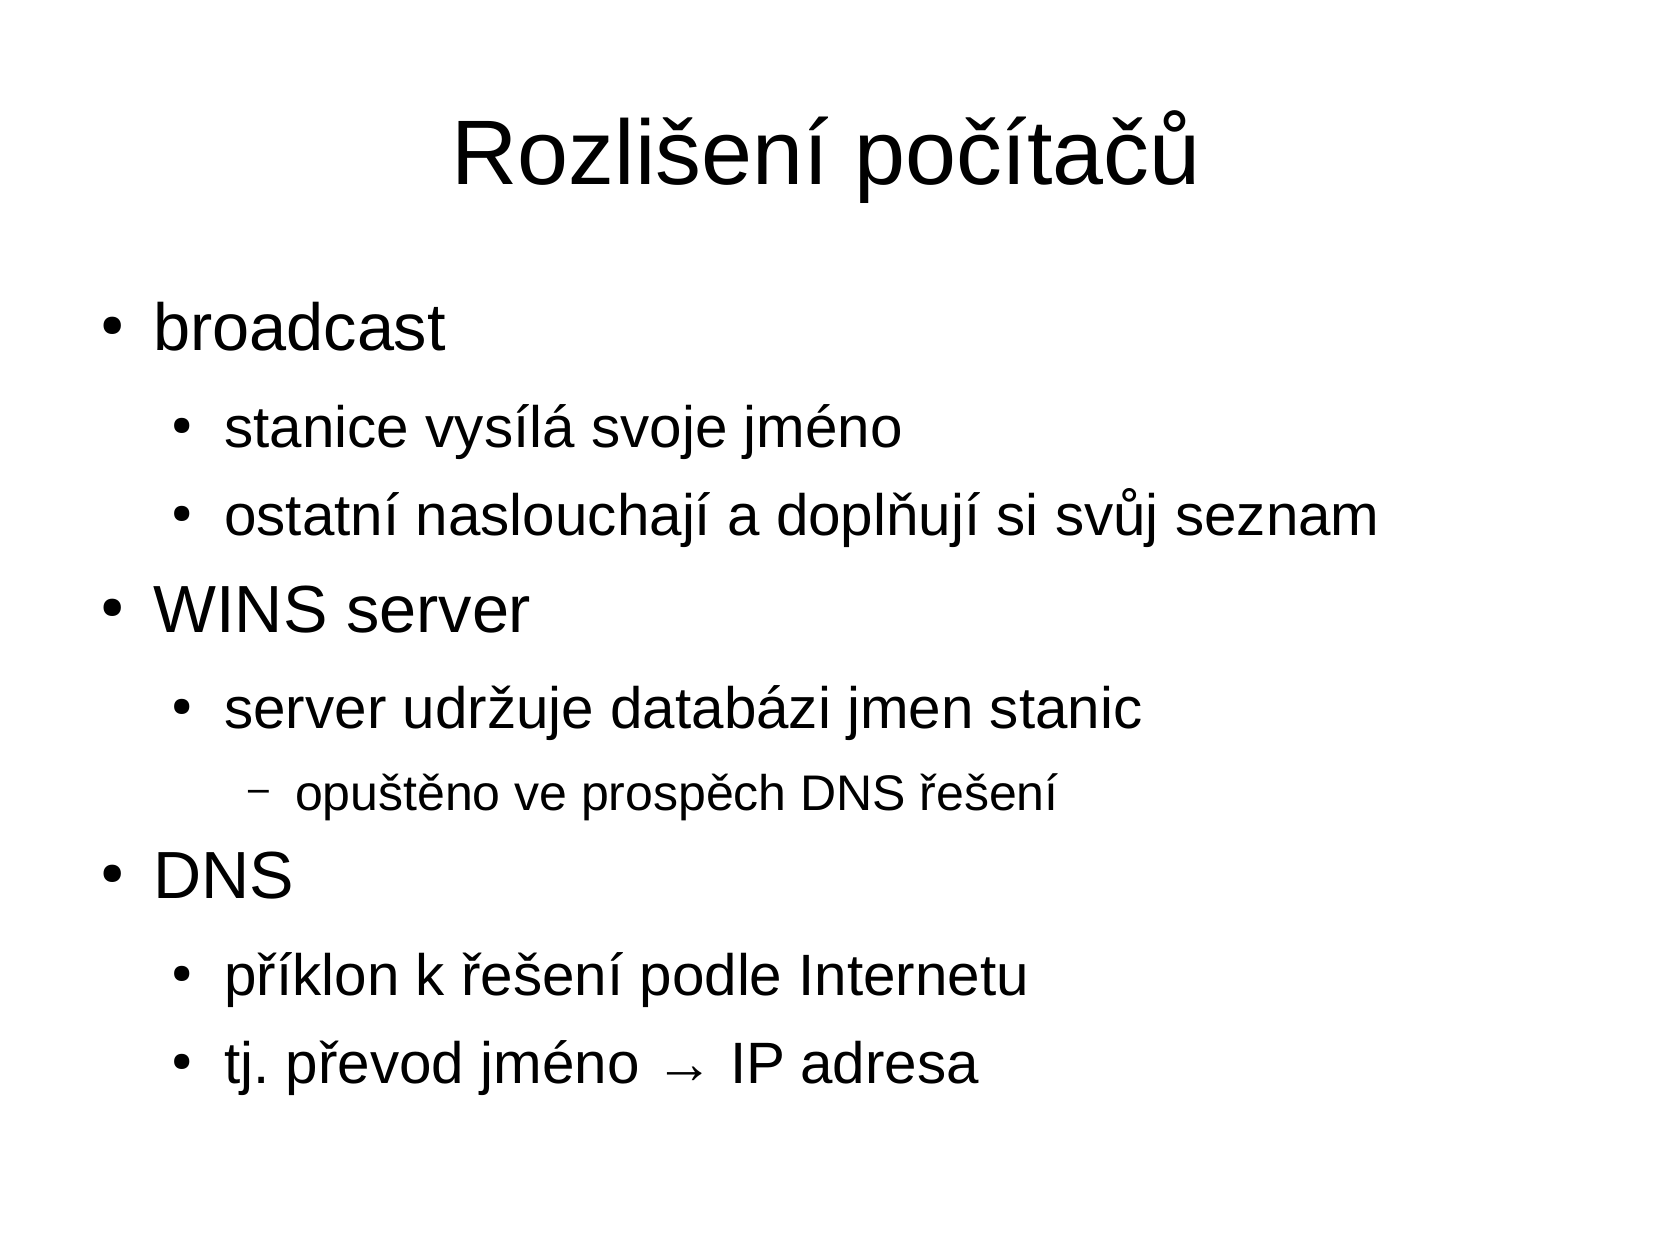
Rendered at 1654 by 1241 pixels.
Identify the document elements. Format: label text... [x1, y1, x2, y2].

list broadcast stanice vysílá svoje jméno ostatní naslouchají a doplňují si svůj seznam WINS server server udržuje databázi jmen stanic opuštěno ve prospěch DNS řešení DNS příklon k řešení podle Internetu tj. převod jméno → IP adresa [82, 290, 1571, 1109]
title Rozlišení počítačů [82, 49, 1571, 257]
